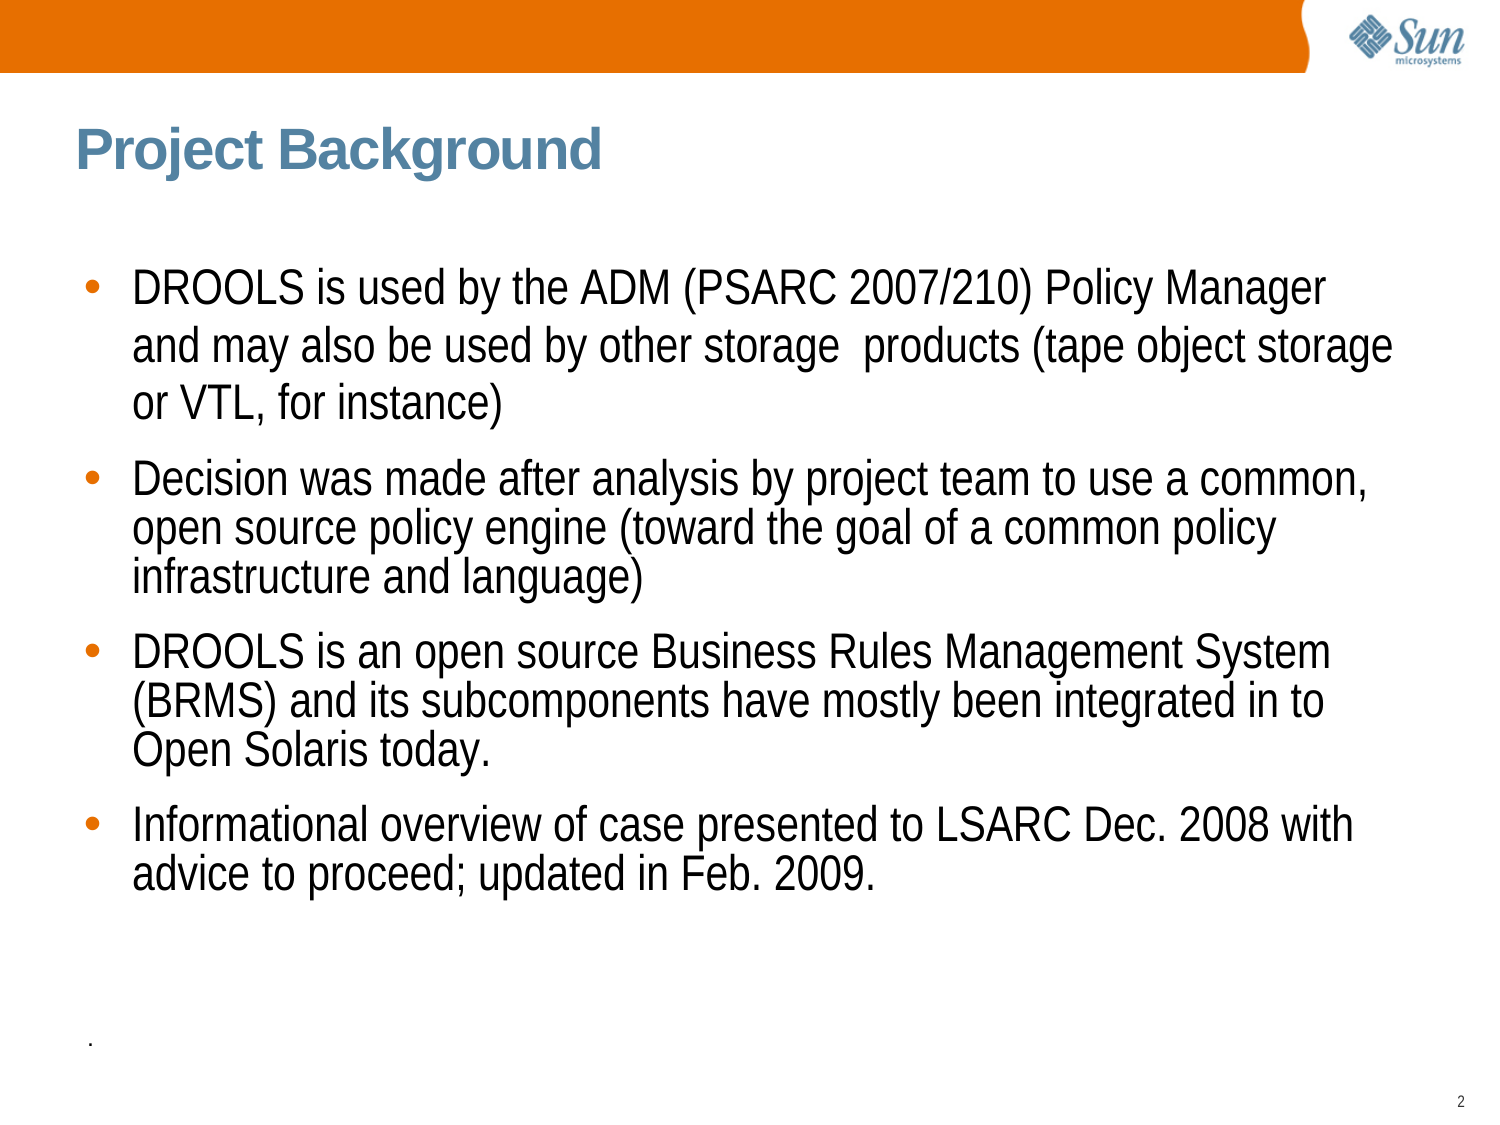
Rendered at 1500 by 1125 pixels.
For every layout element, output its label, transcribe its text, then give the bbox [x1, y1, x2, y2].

title Project Background [75, 123, 1437, 227]
picture [0, 0, 1500, 73]
list DROOLS is used by the ADM (PSARC 2007/210) Policy Manager and may also be used by other storage products (tape object storage or VTL, for instance) Decision was made after analysis by project team to use a common, open source policy engine (toward the goal of a common policy infrastructure and language) DROOLS is an open source Business Rules Management System (BRMS) and its subcomponents have mostly been integrated in to Open Solaris today. Informational overview of case presented to LSARC Dec. 2008 with advice to proceed; updated in Feb. 2009. [64, 258, 1401, 1062]
text_box . [86, 1027, 95, 1056]
